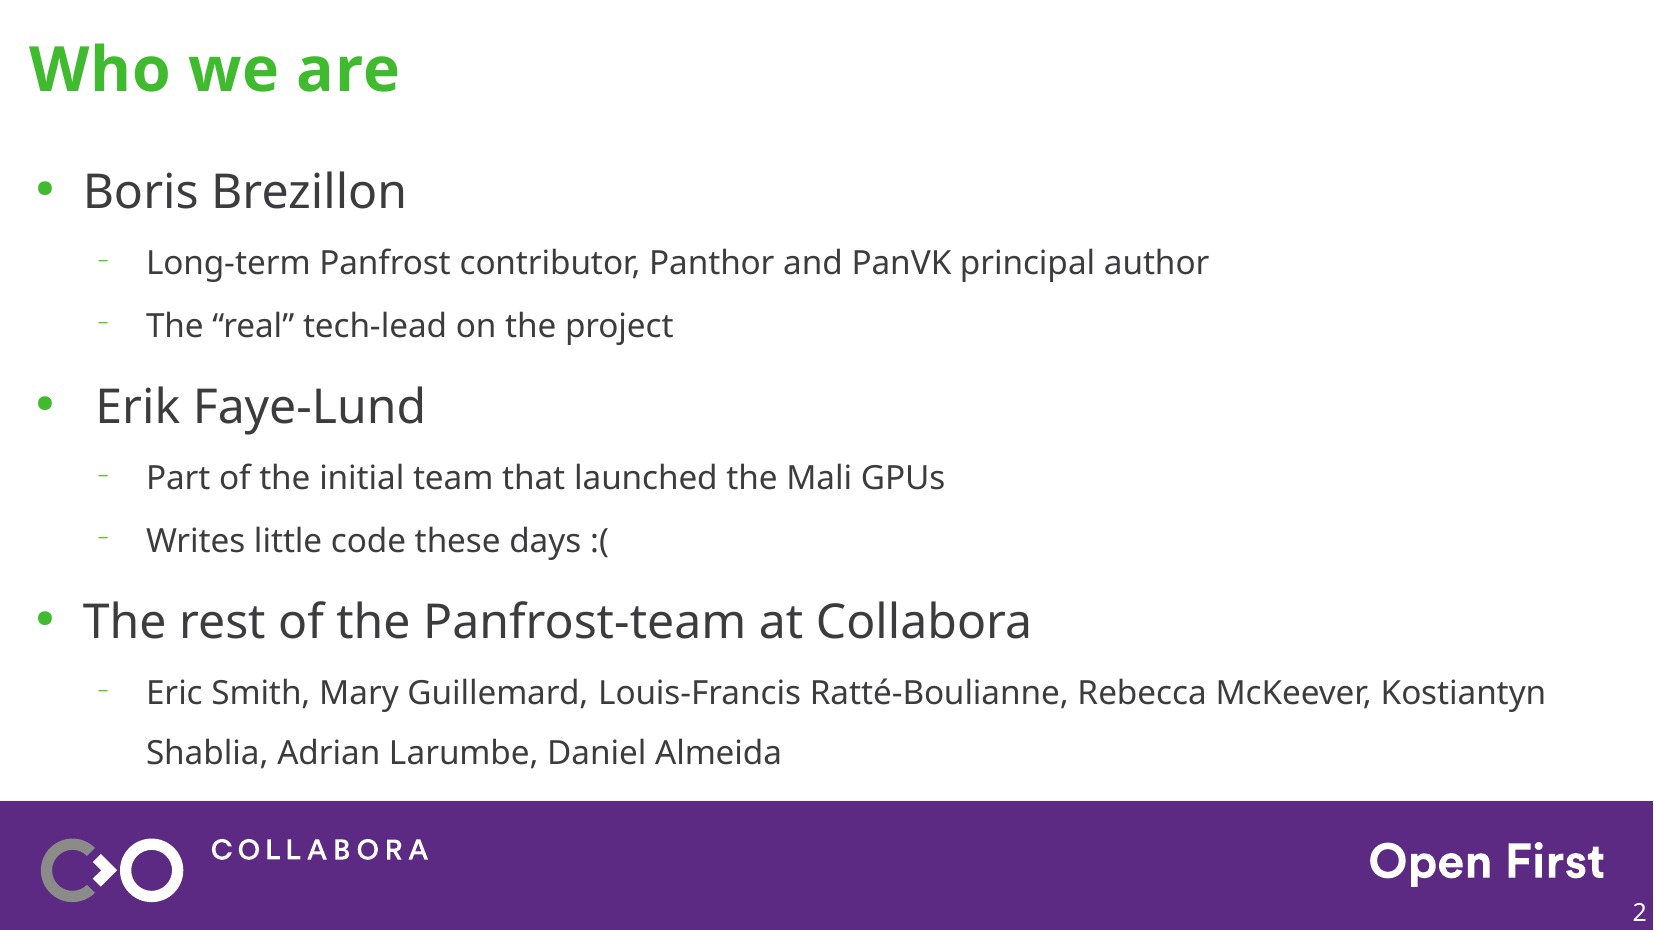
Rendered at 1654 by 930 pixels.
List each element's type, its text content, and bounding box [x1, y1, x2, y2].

list Boris Brezillon Long-term Panfrost contributor, Panthor and PanVK principal author The “real” tech-lead on the project Erik Faye-Lund Part of the initial team that launched the Mali GPUs Writes little code these days :( The rest of the Panfrost-team at Collabora Eric Smith, Mary Guillemard, Louis-Francis Ratté-Boulianne, Rebecca McKeever, Kostiantyn Shablia, Adrian Larumbe, Daniel Almeida [19, 131, 1607, 775]
title Who we are [29, 28, 1602, 131]
